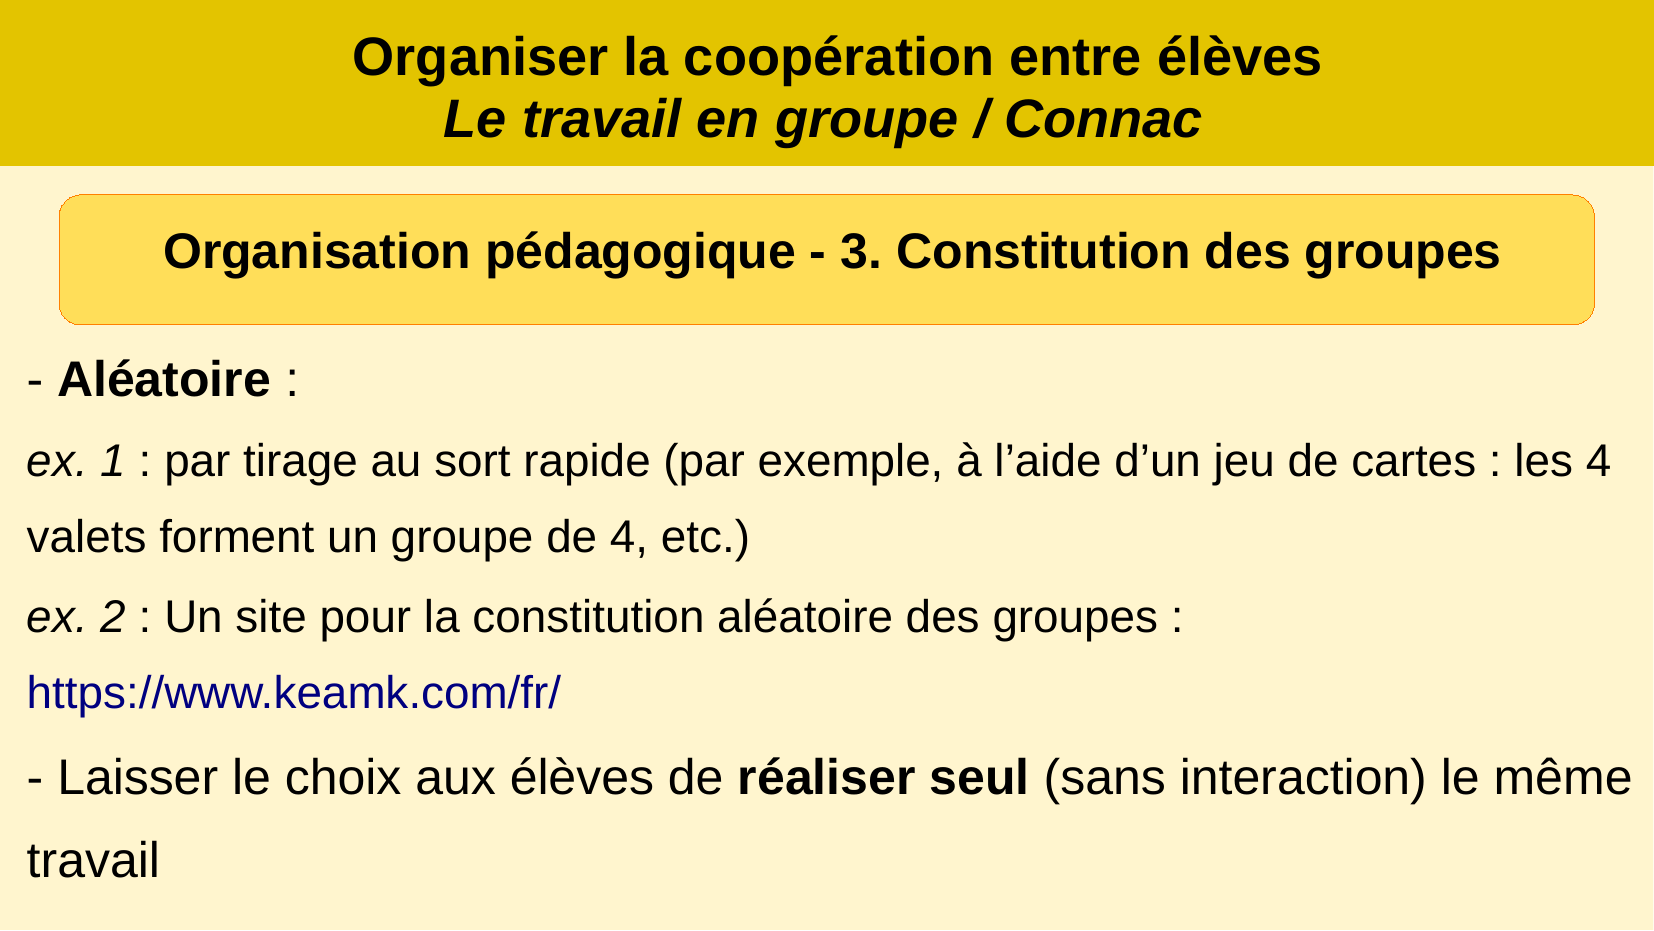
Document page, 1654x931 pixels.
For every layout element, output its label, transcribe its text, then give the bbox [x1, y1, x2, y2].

text_box Organisation pédagogique - 3. Constitution des groupes [70, 216, 1595, 373]
text_box Organiser la coopération entre élèves Le travail en groupe / Connac [129, 11, 1489, 189]
text_box [0, 0, 1654, 166]
text_box [59, 194, 1595, 323]
text_box - Aléatoire : ex. 1 : par tirage au sort rapide (par exemple, à l’aide d’un jeu de cartes : les 4 valets forment un groupe de 4, etc.) ex. 2 : Un site pour la constitution aléatoire des groupes : https://www.keamk.com/fr/ - Laisser le choix aux élèves de réaliser seul (sans interaction) le même travail [11, 315, 1654, 896]
